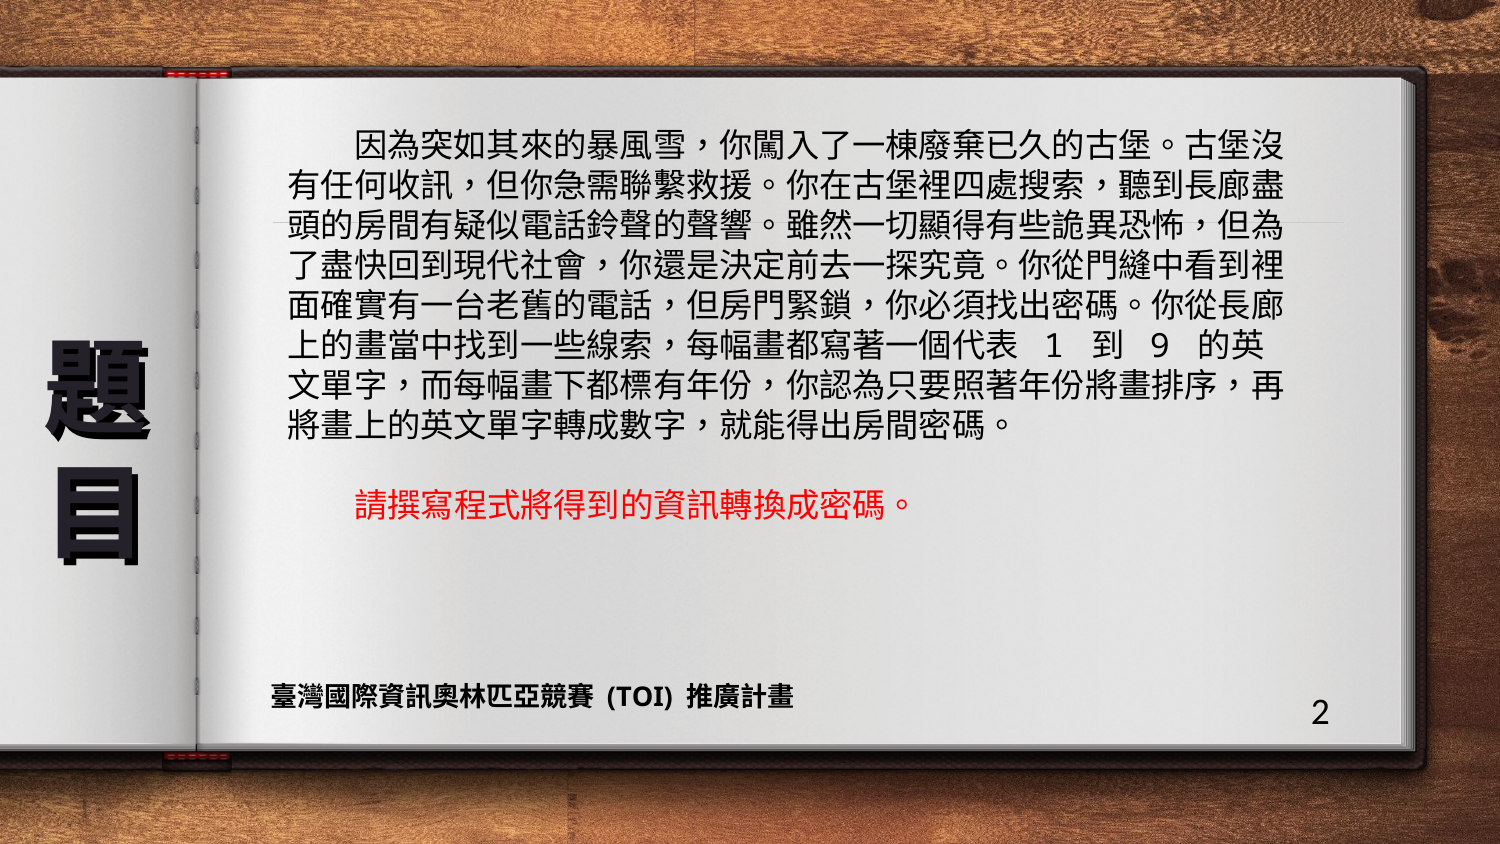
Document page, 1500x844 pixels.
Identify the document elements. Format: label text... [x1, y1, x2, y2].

text_box 因為突如其來的暴風雪，你闖入了一棟廢棄已久的古堡。古堡沒有任何收訊，但你急需聯繫救援。你在古堡裡四處搜索，聽到長廊盡頭的房間有疑似電話鈴聲的聲響。雖然一切顯得有些詭異恐怖，但為了盡快回到現代社會，你還是決定前去一探究竟。你從門縫中看到裡 面確實有一台老舊的電話，但房門緊鎖，你必須找出密碼。你從長廊上的畫當中找到一些線索，每幅畫都寫著一個代表 1 到 9 的英文單字，而每幅畫下都標有年份，你認為只要照著年份將畫排序，再將畫上的英文單字轉成數字，就能得出房間密碼。 請撰寫程式將得到的資訊轉換成密碼。 [273, 117, 1307, 531]
title 題 目 [28, 306, 210, 552]
text_box [1295, 672, 1386, 737]
